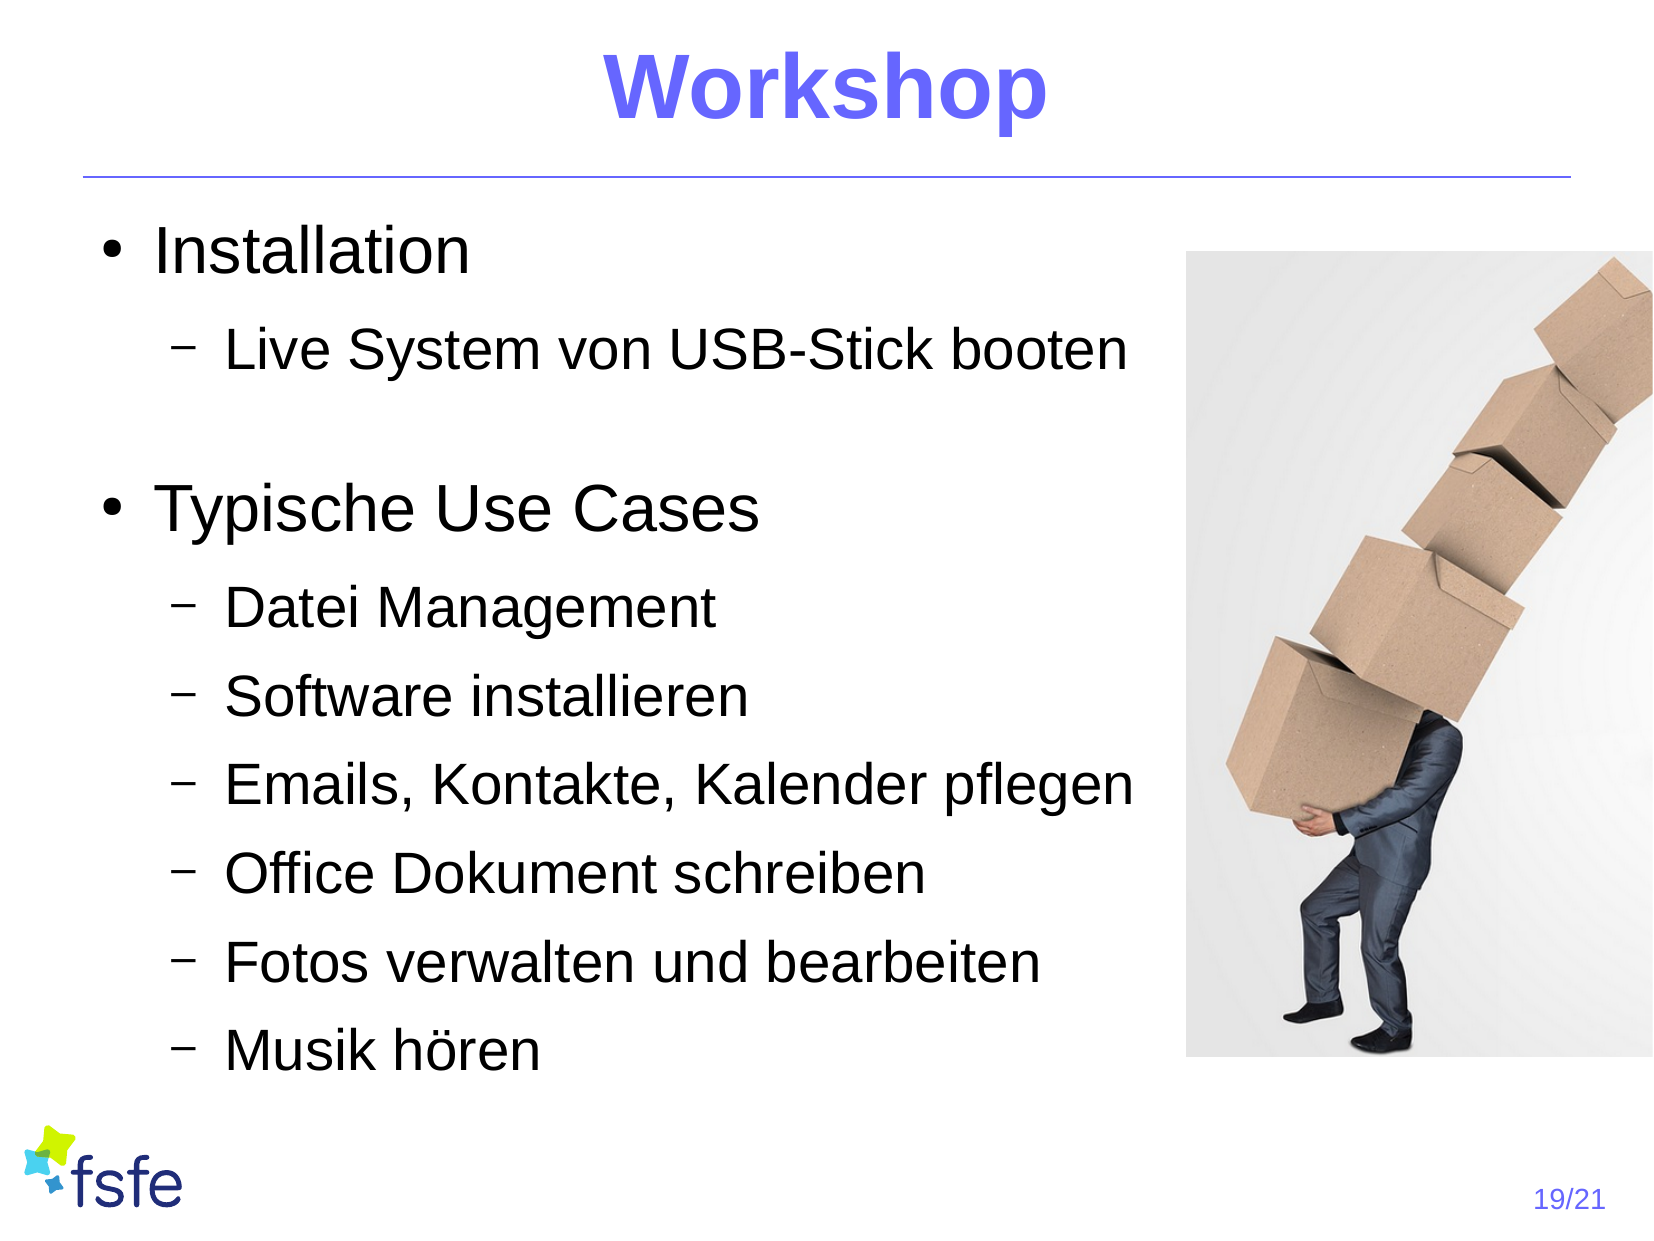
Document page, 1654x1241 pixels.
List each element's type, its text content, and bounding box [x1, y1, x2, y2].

title Workshop [82, 31, 1571, 142]
picture [1186, 251, 1653, 1057]
list Installation Live System von USB-Stick booten Typische Use Cases Datei Management Software installieren Emails, Kontakte, Kalender pflegen Office Dokument schreiben Fotos verwalten und bearbeiten Musik hören [82, 212, 1571, 1146]
